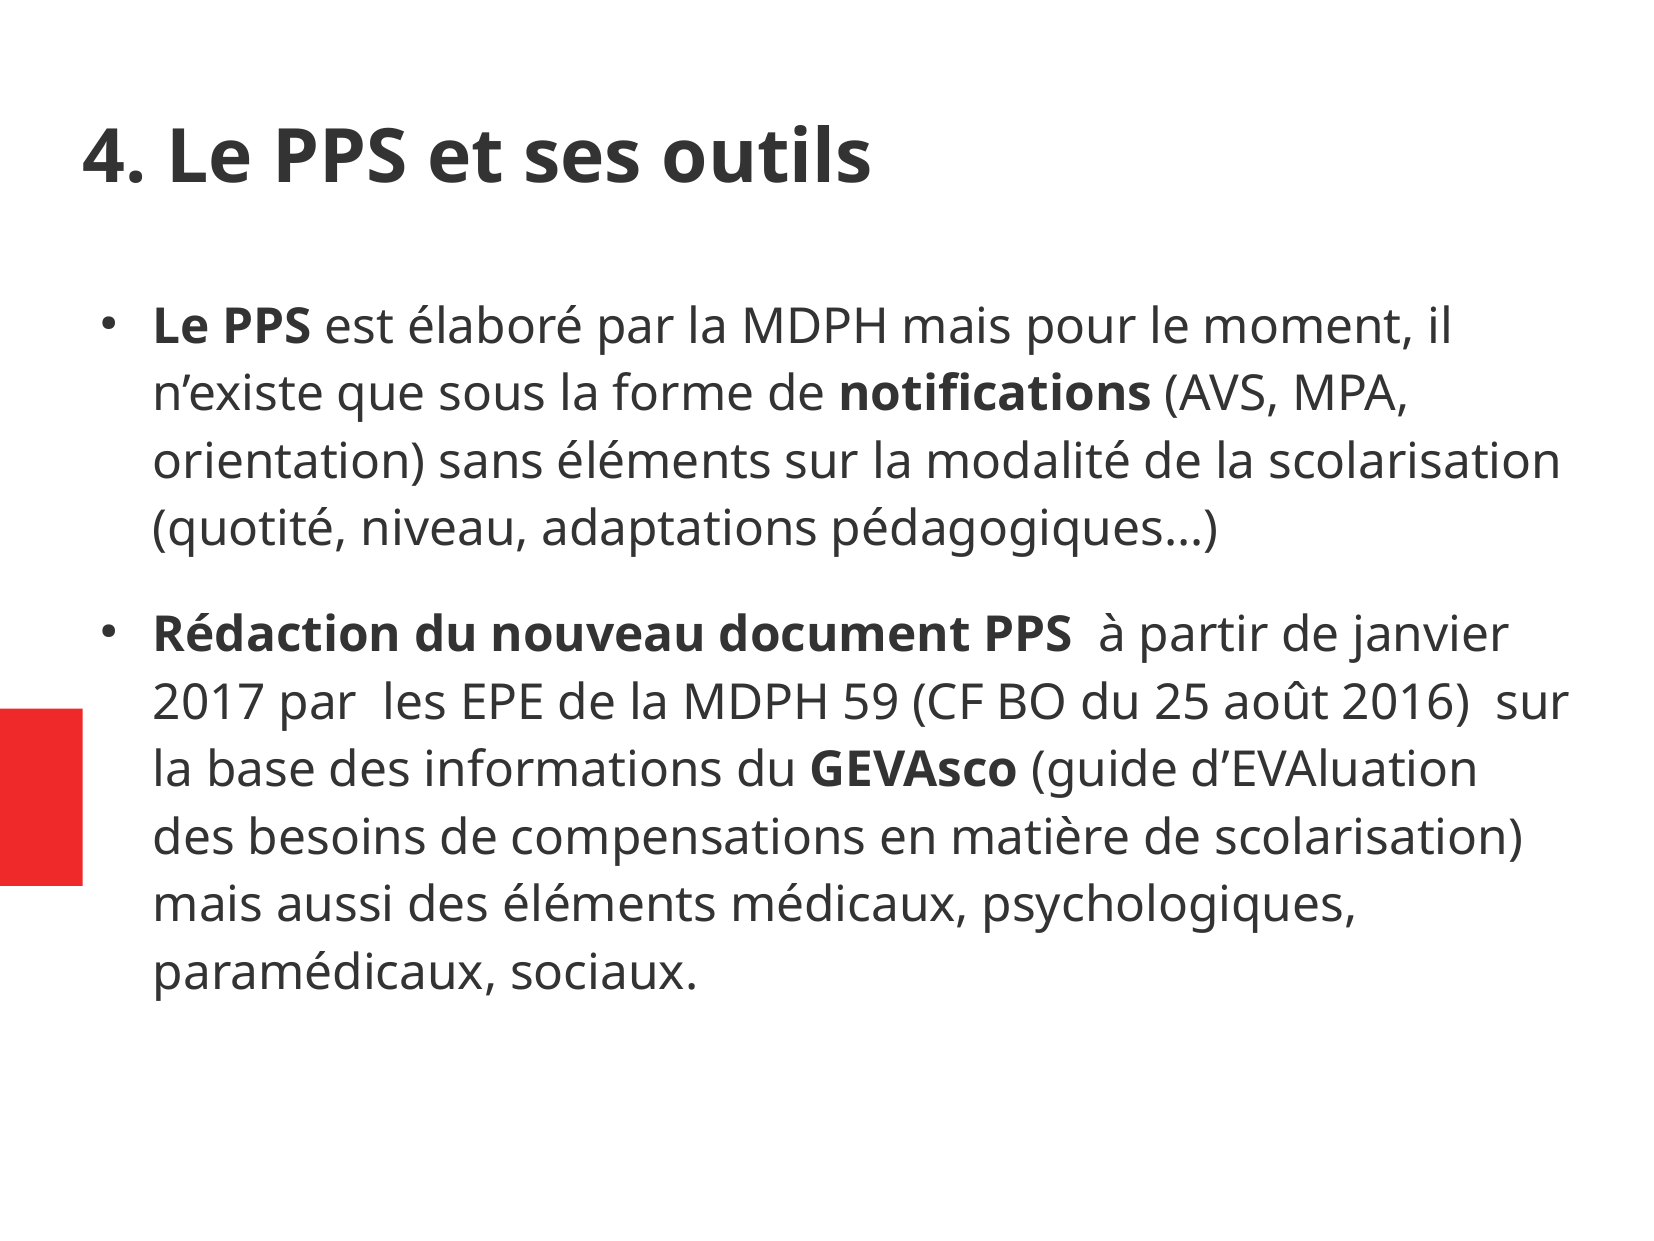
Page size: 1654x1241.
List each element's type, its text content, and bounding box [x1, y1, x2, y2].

list Le PPS est élaboré par la MDPH mais pour le moment, il n’existe que sous la forme de notifications (AVS, MPA, orientation) sans éléments sur la modalité de la scolarisation (quotité, niveau, adaptations pédagogiques…) Rédaction du nouveau document PPS à partir de janvier 2017 par les EPE de la MDPH 59 (CF BO du 25 août 2016) sur la base des informations du GEVAsco (guide d’EVAluation des besoins de compensations en matière de scolarisation) mais aussi des éléments médicaux, psychologiques, paramédicaux, sociaux. [82, 290, 1571, 1010]
title 4. Le PPS et ses outils [82, 49, 1571, 257]
